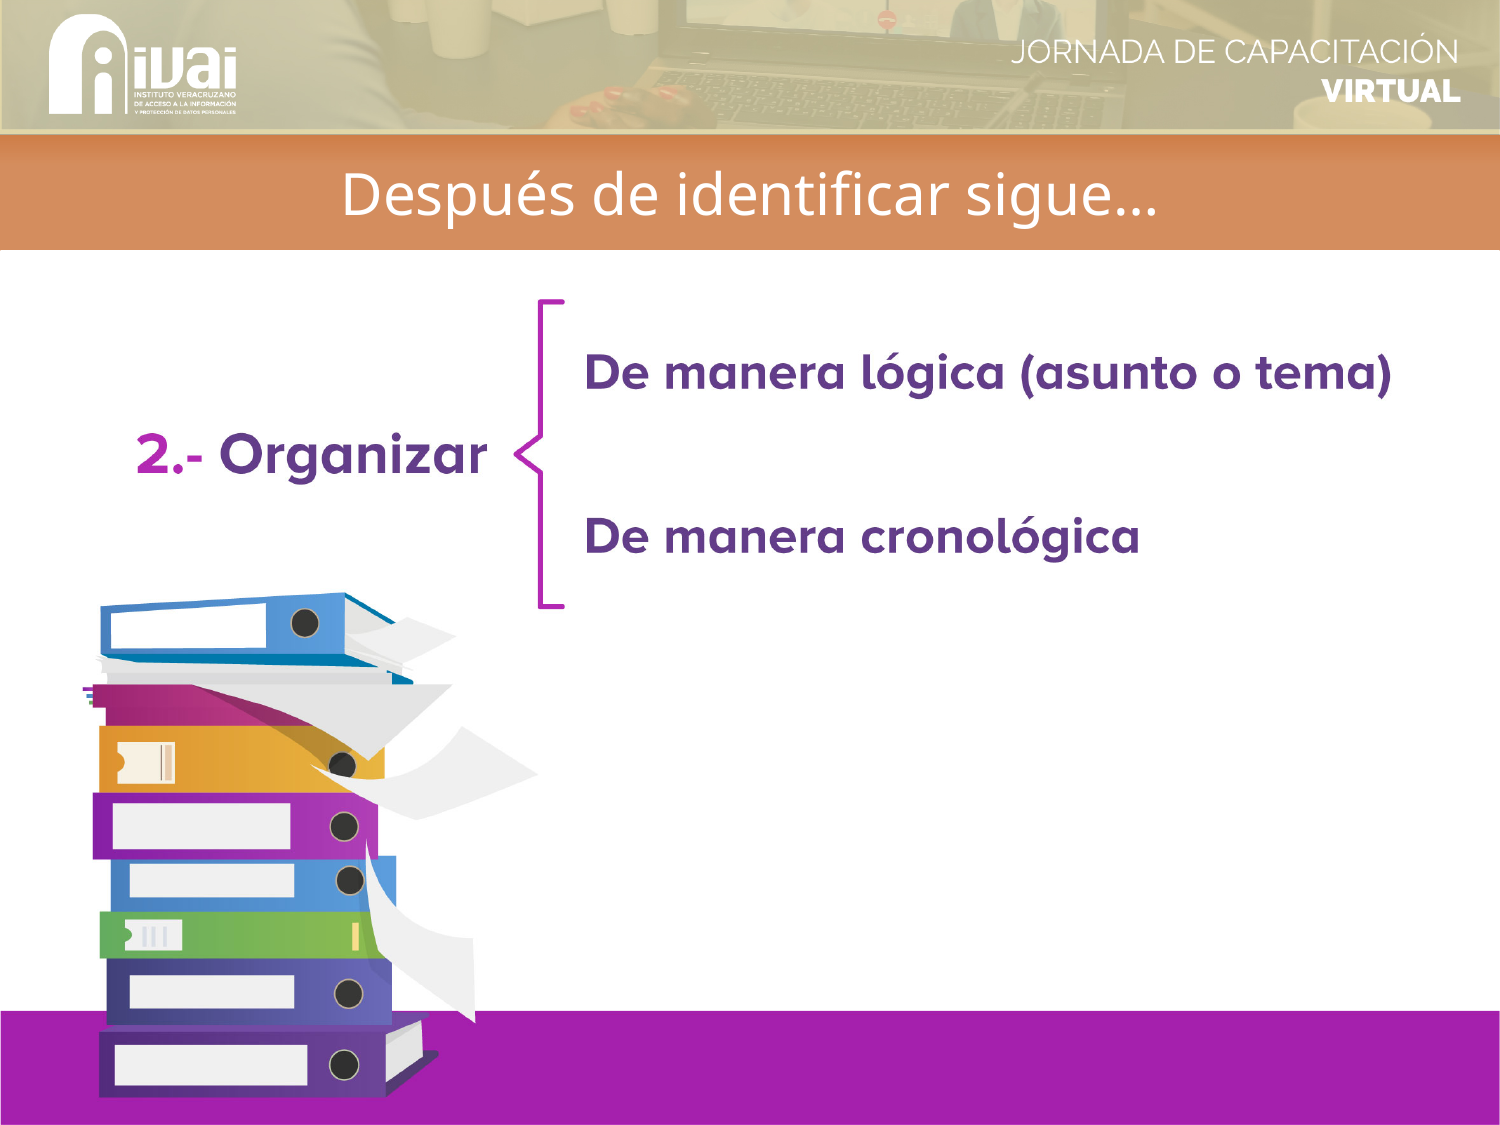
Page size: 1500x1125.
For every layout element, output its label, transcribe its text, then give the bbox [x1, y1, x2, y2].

text_box Después de identificar sigue… [220, 149, 1280, 236]
picture [0, 135, 1500, 1125]
